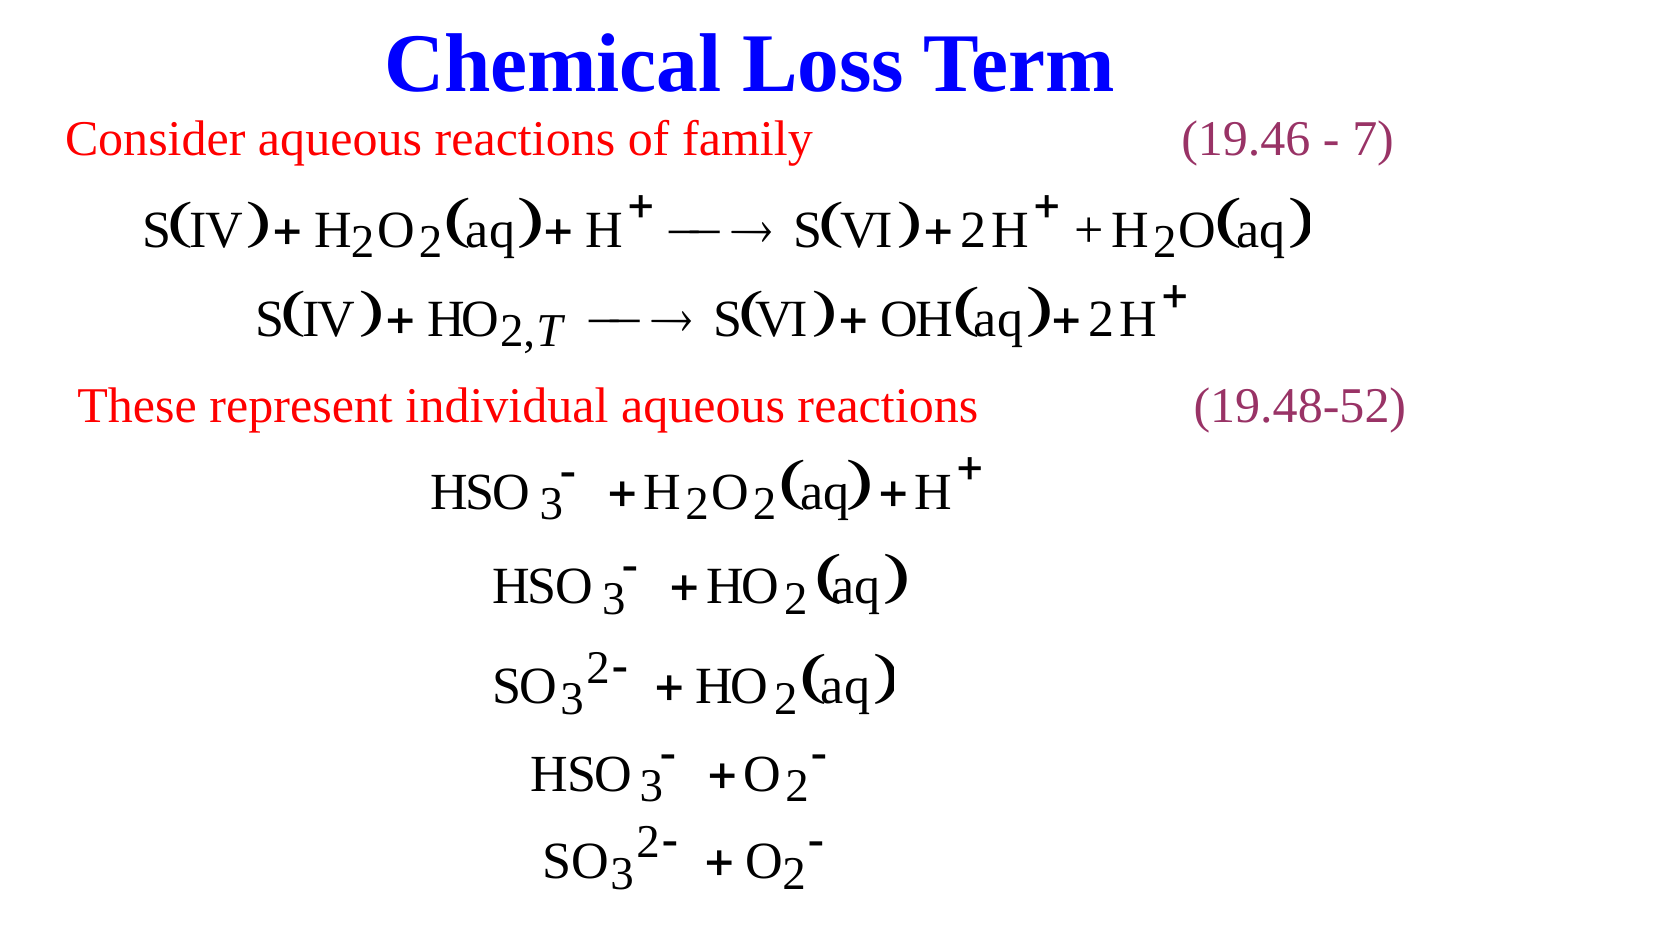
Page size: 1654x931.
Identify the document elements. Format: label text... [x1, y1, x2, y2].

text_box These represent individual aqueous reactions (19.48-52) [62, 377, 1463, 477]
chart [487, 646, 894, 730]
chart [137, 179, 1310, 363]
chart [537, 821, 845, 900]
chart [487, 546, 910, 630]
title Chemical Loss Term [75, 0, 1426, 118]
chart [425, 477, 993, 535]
chart [525, 733, 848, 813]
text_box Consider aqueous reactions of family (19.46 - 7) [50, 110, 1413, 210]
